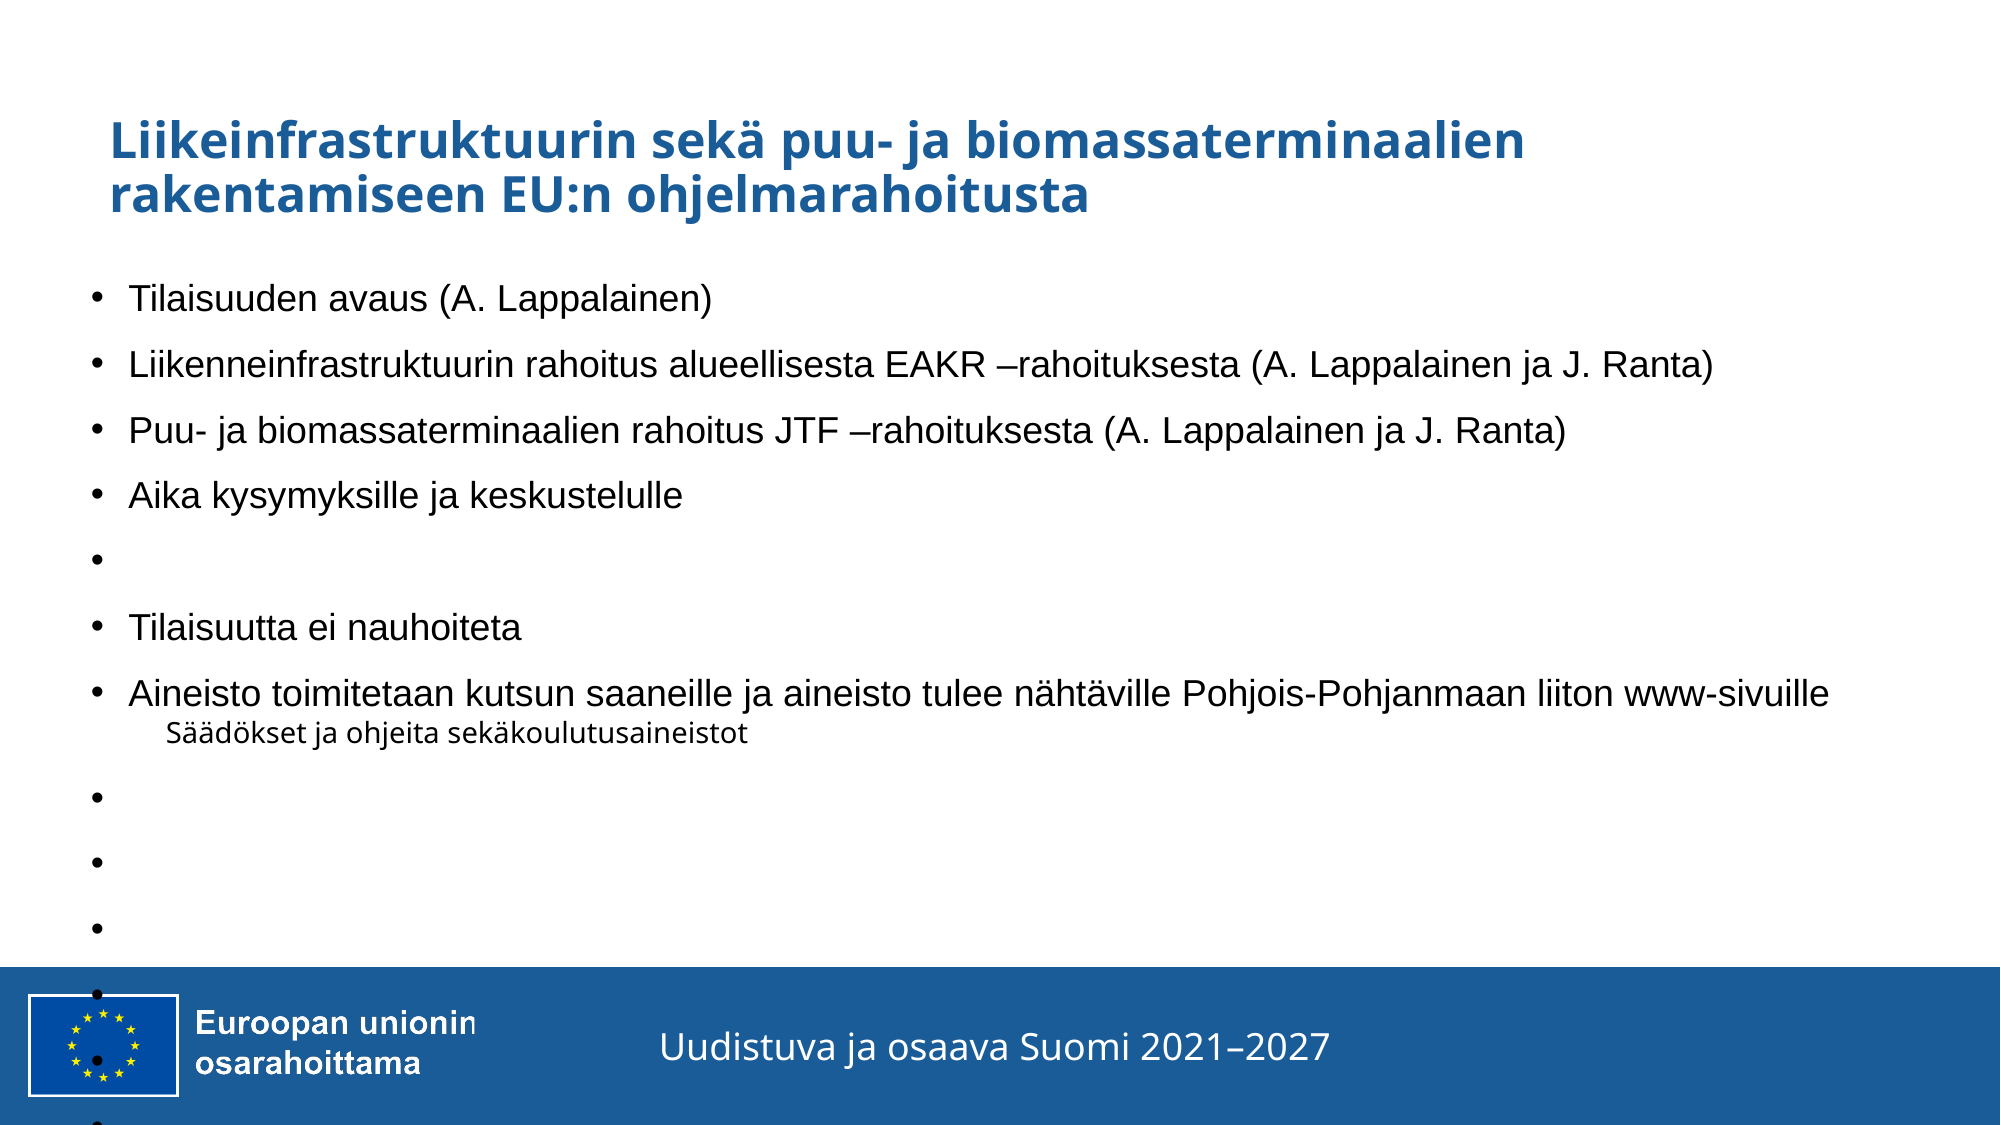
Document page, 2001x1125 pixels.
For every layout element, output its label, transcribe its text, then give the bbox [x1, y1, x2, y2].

list Tilaisuuden avaus (A. Lappalainen) Liikenneinfrastruktuurin rahoitus alueellisesta EAKR –rahoituksesta (A. Lappalainen ja J. Ranta) Puu- ja biomassaterminaalien rahoitus JTF –rahoituksesta (A. Lappalainen ja J. Ranta) Aika kysymyksille ja keskustelulle Tilaisuutta ei nauhoiteta Aineisto toimitetaan kutsun saaneille ja aineisto tulee nähtäville Pohjois-Pohjanmaan liiton www-sivuille Säädökset ja ohjeita sekä koulutusaineistot [90, 273, 1859, 809]
title Liikeinfrastruktuurin sekä puu- ja biomassaterminaalien rakentamiseen EU:n ohjelmarahoitusta [109, 54, 1874, 224]
